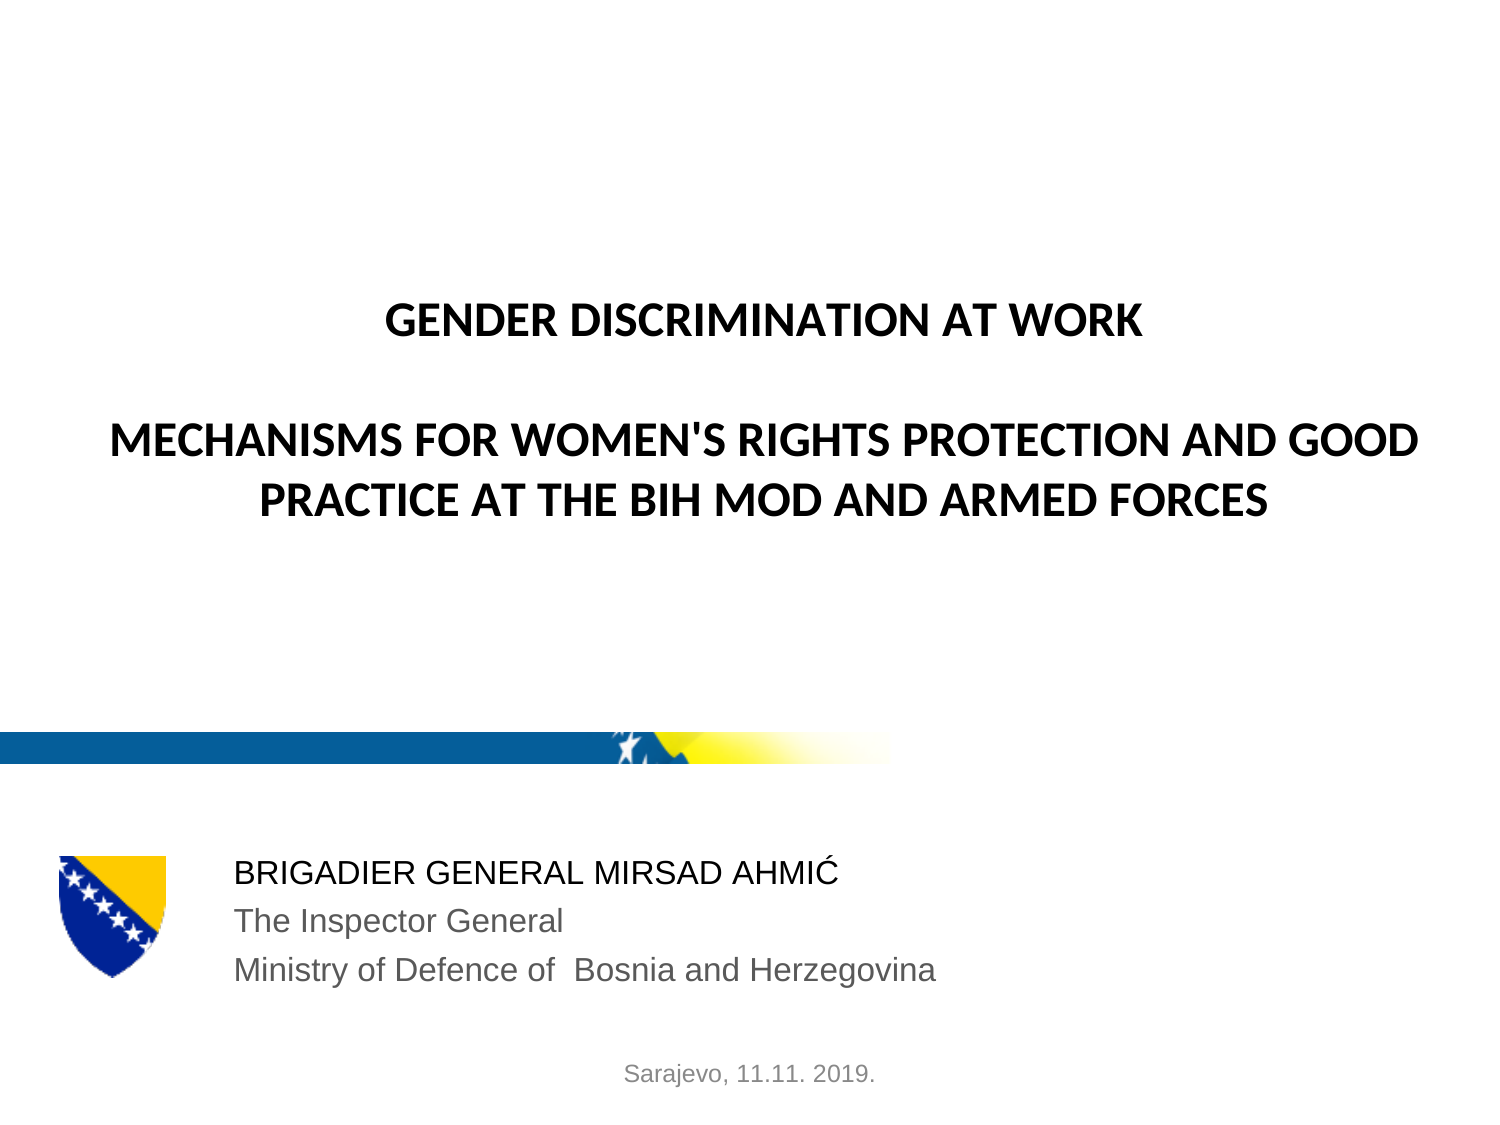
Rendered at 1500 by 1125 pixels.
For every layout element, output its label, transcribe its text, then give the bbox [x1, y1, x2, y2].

text_box BRIGADIER GENERAL MIRSAD AHMIĆ The Inspector General Ministry of Defence of Bosnia and Herzegovina [218, 843, 1269, 1041]
title GENDER DISCRIMINATION AT WORK MECHANISMS FOR WOMEN'S RIGHTS PROTECTION AND GOOD PRACTICE AT THE BIH MOD AND ARMED FORCES [93, 281, 1435, 577]
picture [0, 732, 1500, 764]
picture [59, 856, 166, 978]
text_box Sarajevo, 11.11. 2019. [512, 1042, 988, 1103]
